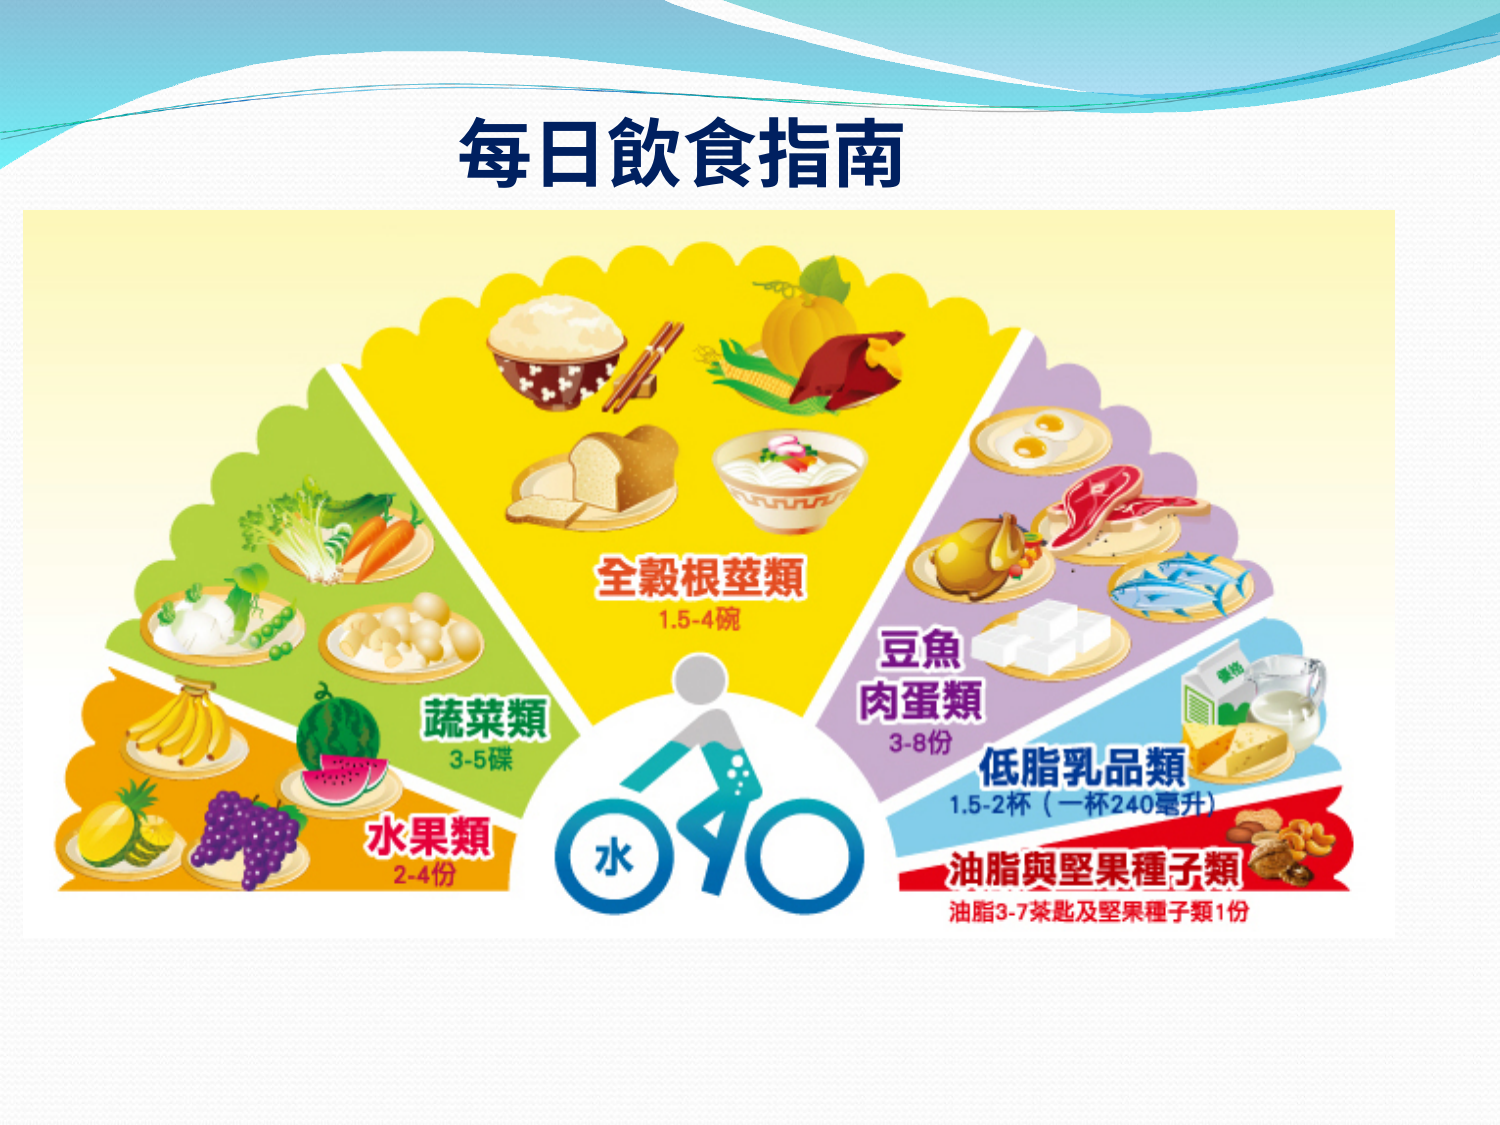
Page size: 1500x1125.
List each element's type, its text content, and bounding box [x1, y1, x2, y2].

picture [0, 0, 1500, 1125]
title 每日飲食指南 [64, 78, 1247, 197]
